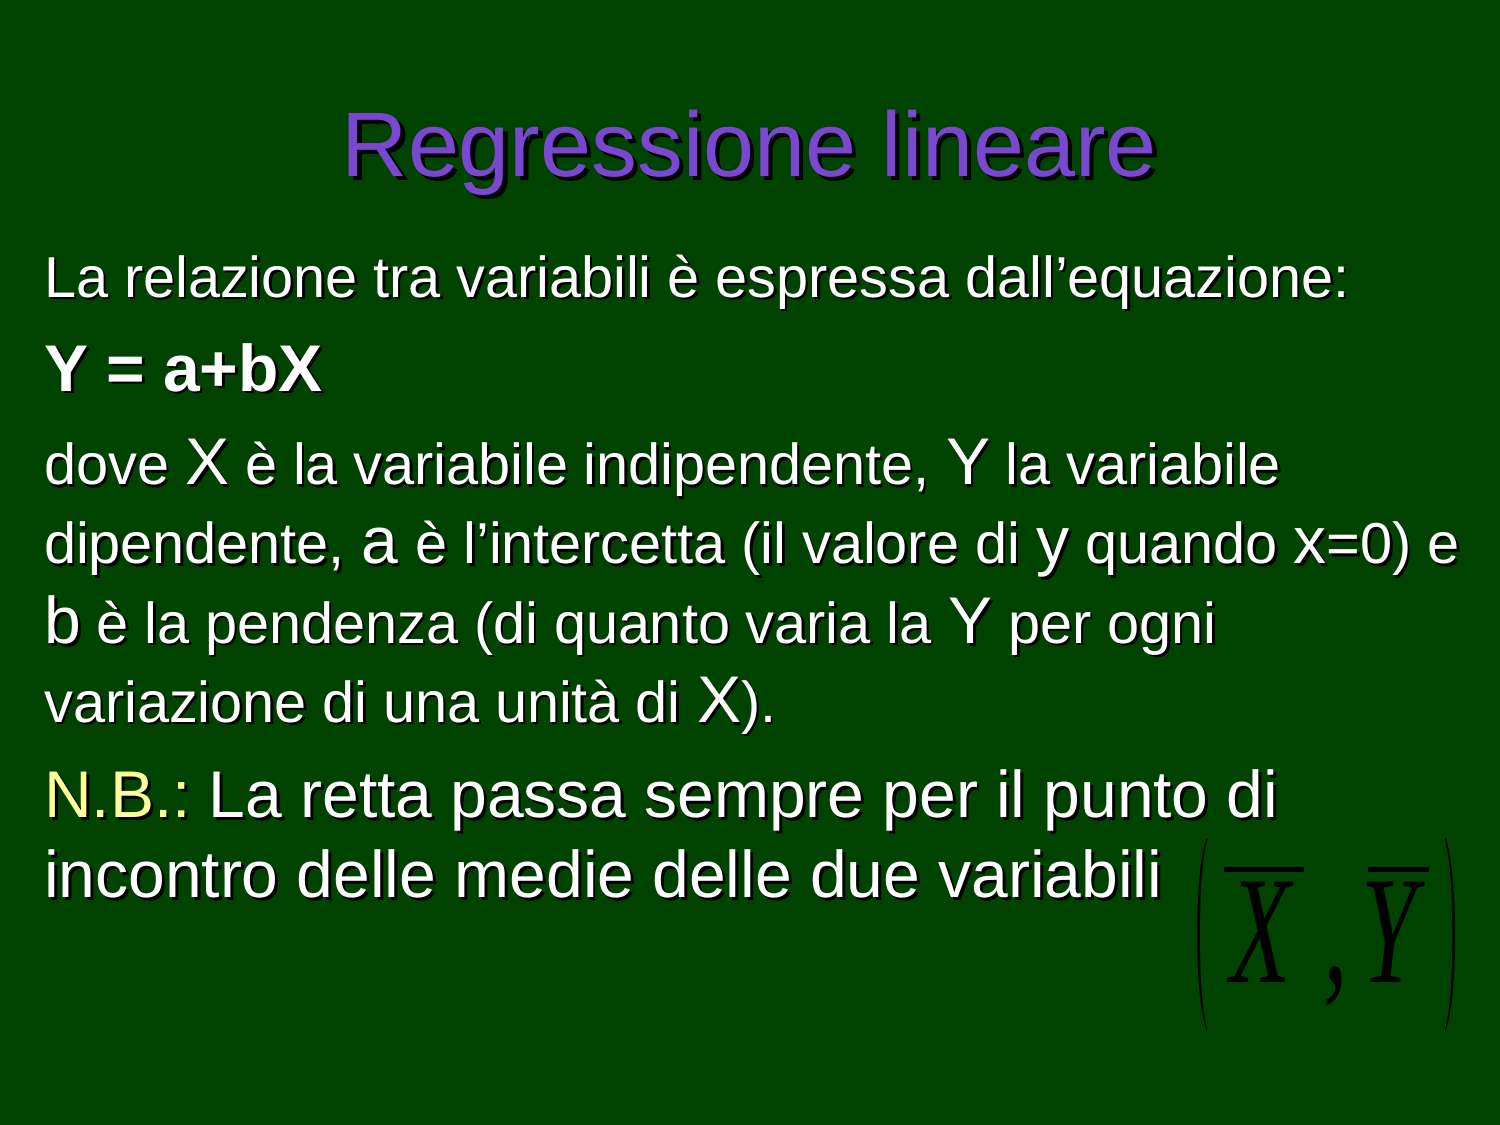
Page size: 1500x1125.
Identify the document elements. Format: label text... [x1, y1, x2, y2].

chart [1168, 838, 1497, 1033]
list La relazione tra variabili è espressa dall’equazione: Y = a+bX dove X è la variabile indipendente, Y la variabile dipendente, a è l’intercetta (il valore di y quando x=0) e b è la pendenza (di quanto varia la Y per ogni variazione di una unità di X). N.B.: La retta passa sempre per il punto di incontro delle medie delle due variabili [29, 231, 1500, 925]
title Regressione lineare [75, 45, 1426, 234]
